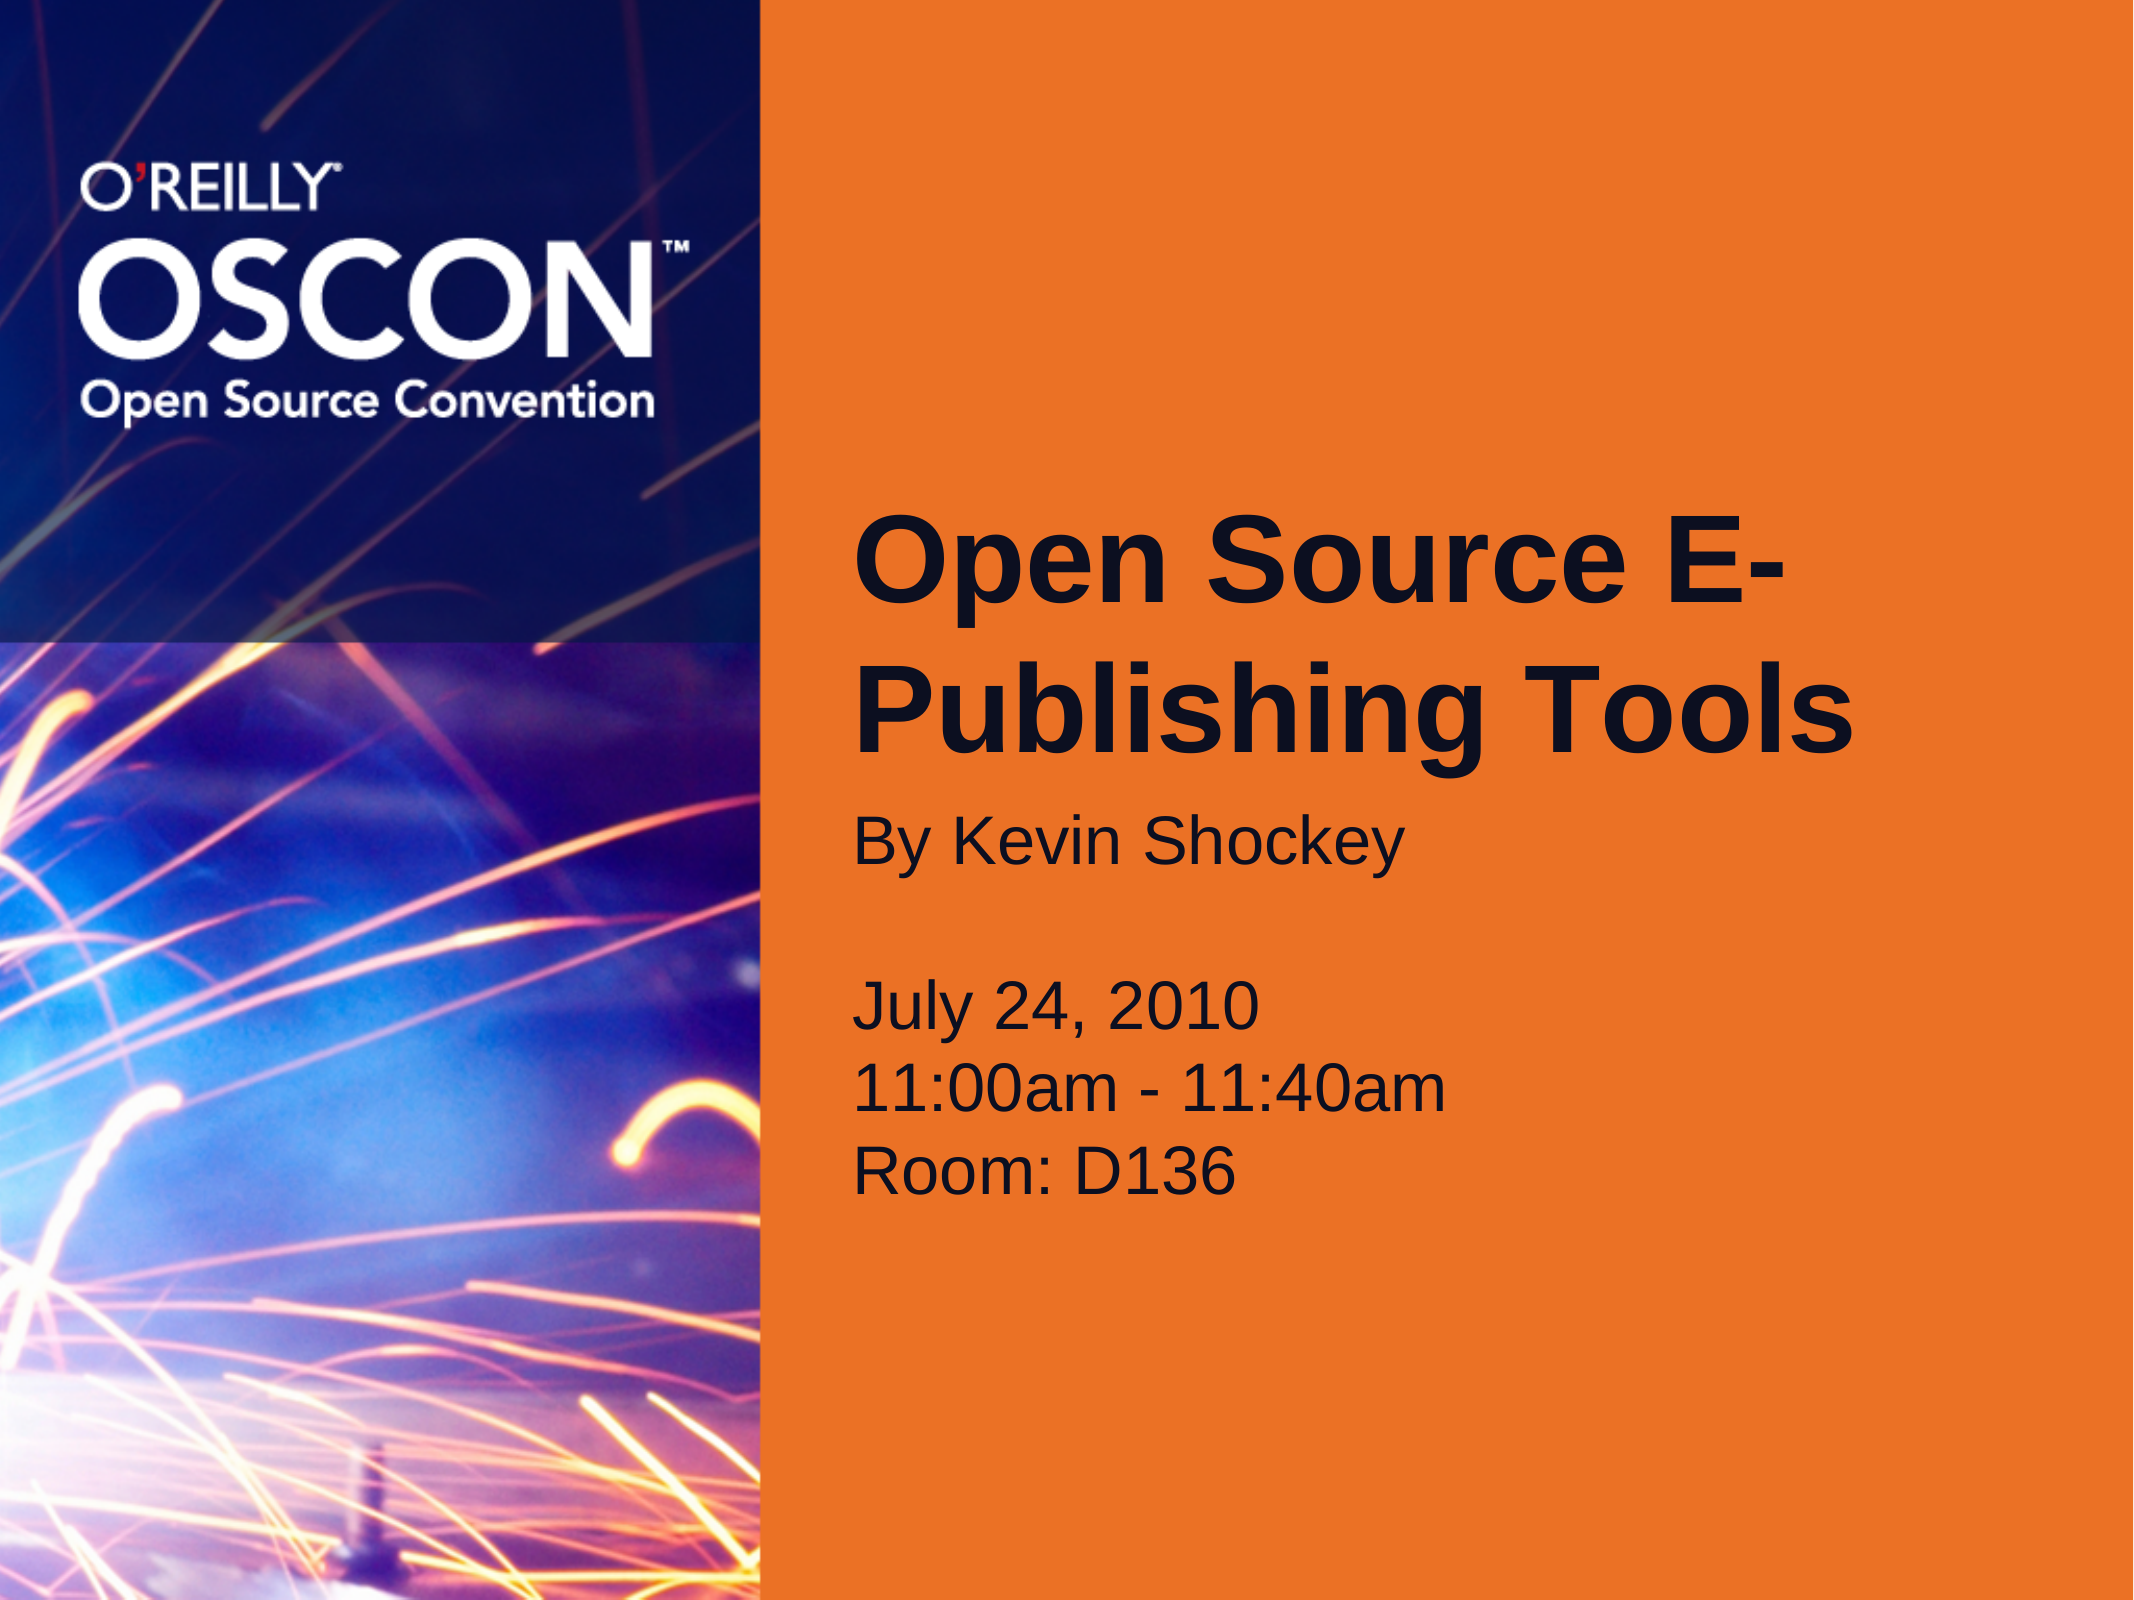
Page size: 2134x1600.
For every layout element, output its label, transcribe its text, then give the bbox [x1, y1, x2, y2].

list By Kevin Shockey July 24, 2010 11:00am - 11:40am Room: D136 [843, 787, 2059, 1596]
title Open Source E-Publishing Tools [843, 0, 2059, 786]
picture [0, 0, 2134, 1600]
